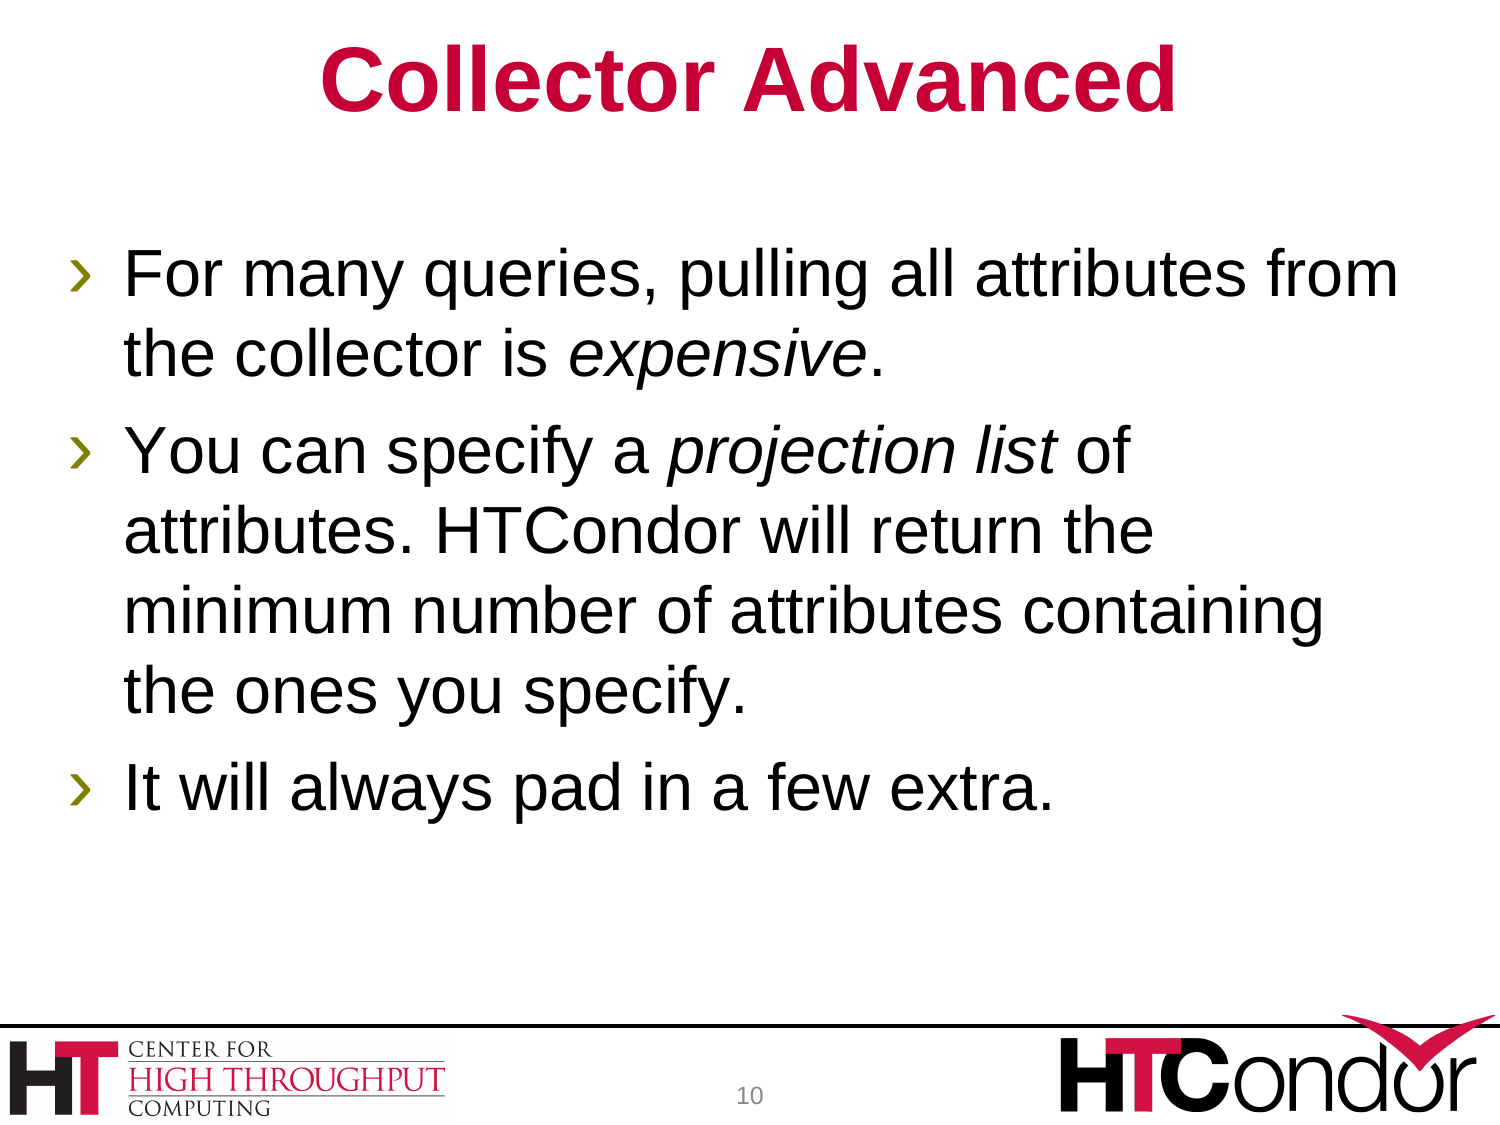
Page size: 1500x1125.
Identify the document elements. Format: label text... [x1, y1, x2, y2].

title Collector Advanced [0, 0, 1500, 150]
text_box <number> [575, 1065, 926, 1125]
picture [0, 1029, 454, 1125]
list For many queries, pulling all attributes from the collector is expensive. You can specify a projection list of attributes. HTCondor will return the minimum number of attributes containing the ones you specify. It will always pad in a few extra. [52, 222, 1431, 916]
picture [1055, 1014, 1500, 1119]
